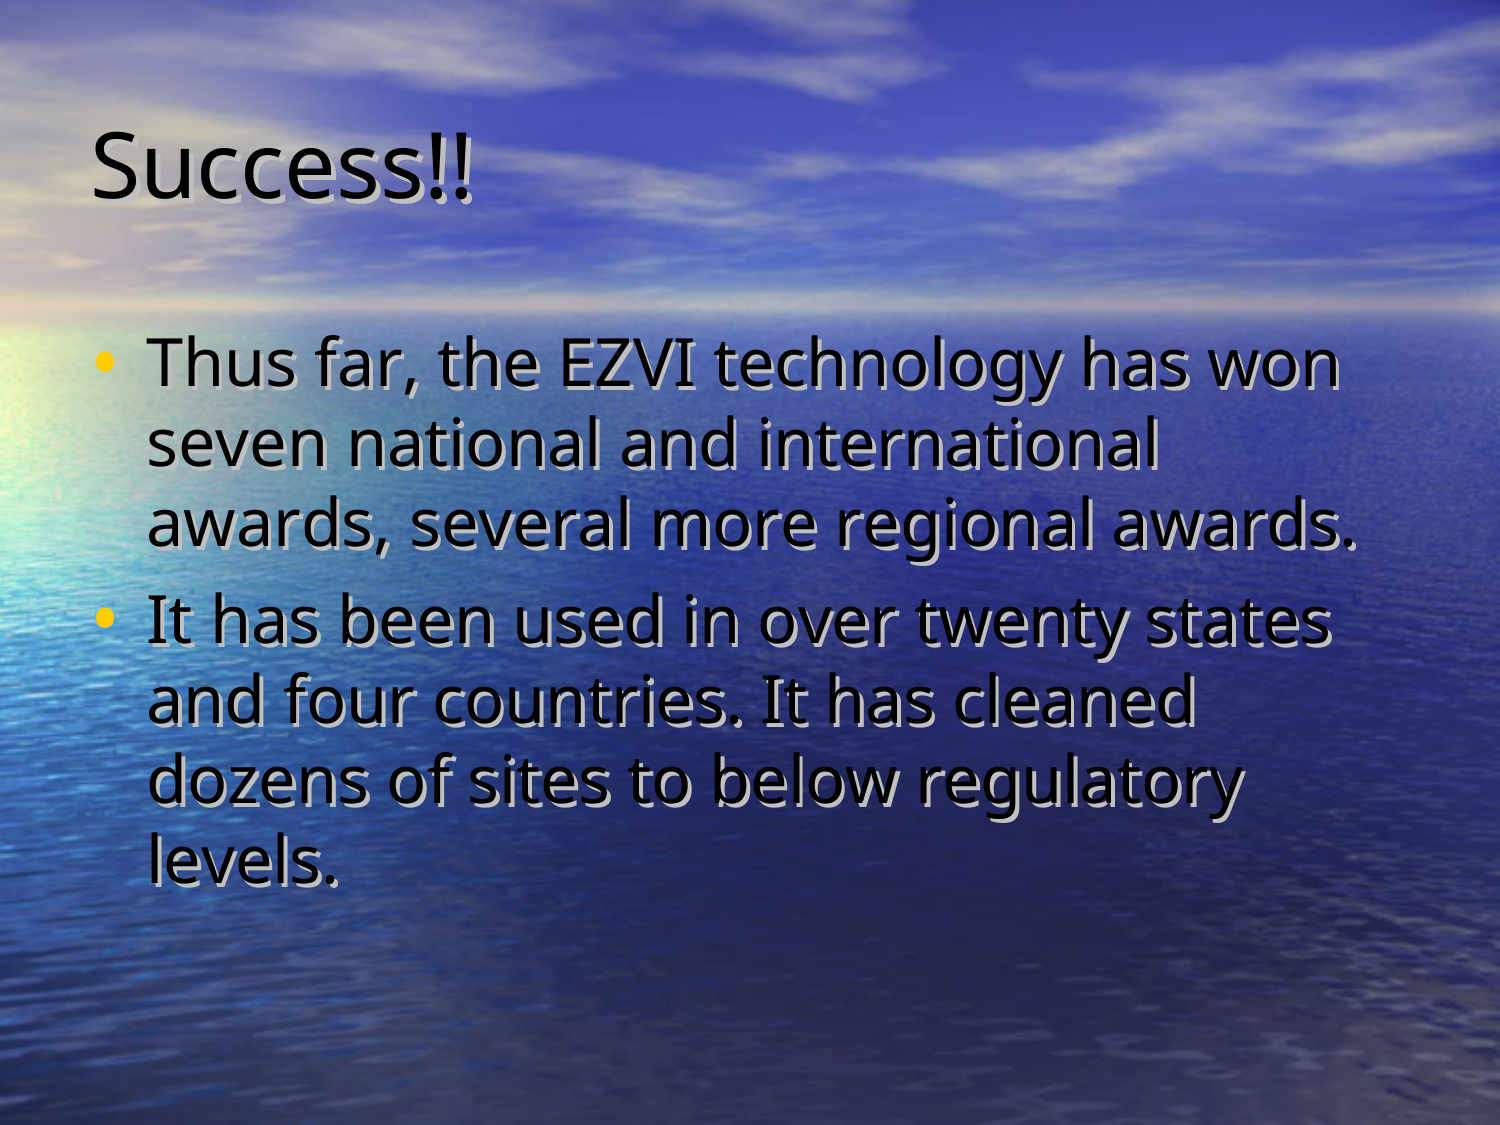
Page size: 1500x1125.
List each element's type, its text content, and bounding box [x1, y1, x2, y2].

list Thus far, the EZVI technology has won seven national and international awards, several more regional awards. It has been used in over twenty states and four countries. It has cleaned dozens of sites to below regulatory levels. [75, 312, 1426, 988]
picture [0, 0, 1500, 1125]
title Success!! [75, 47, 1426, 276]
